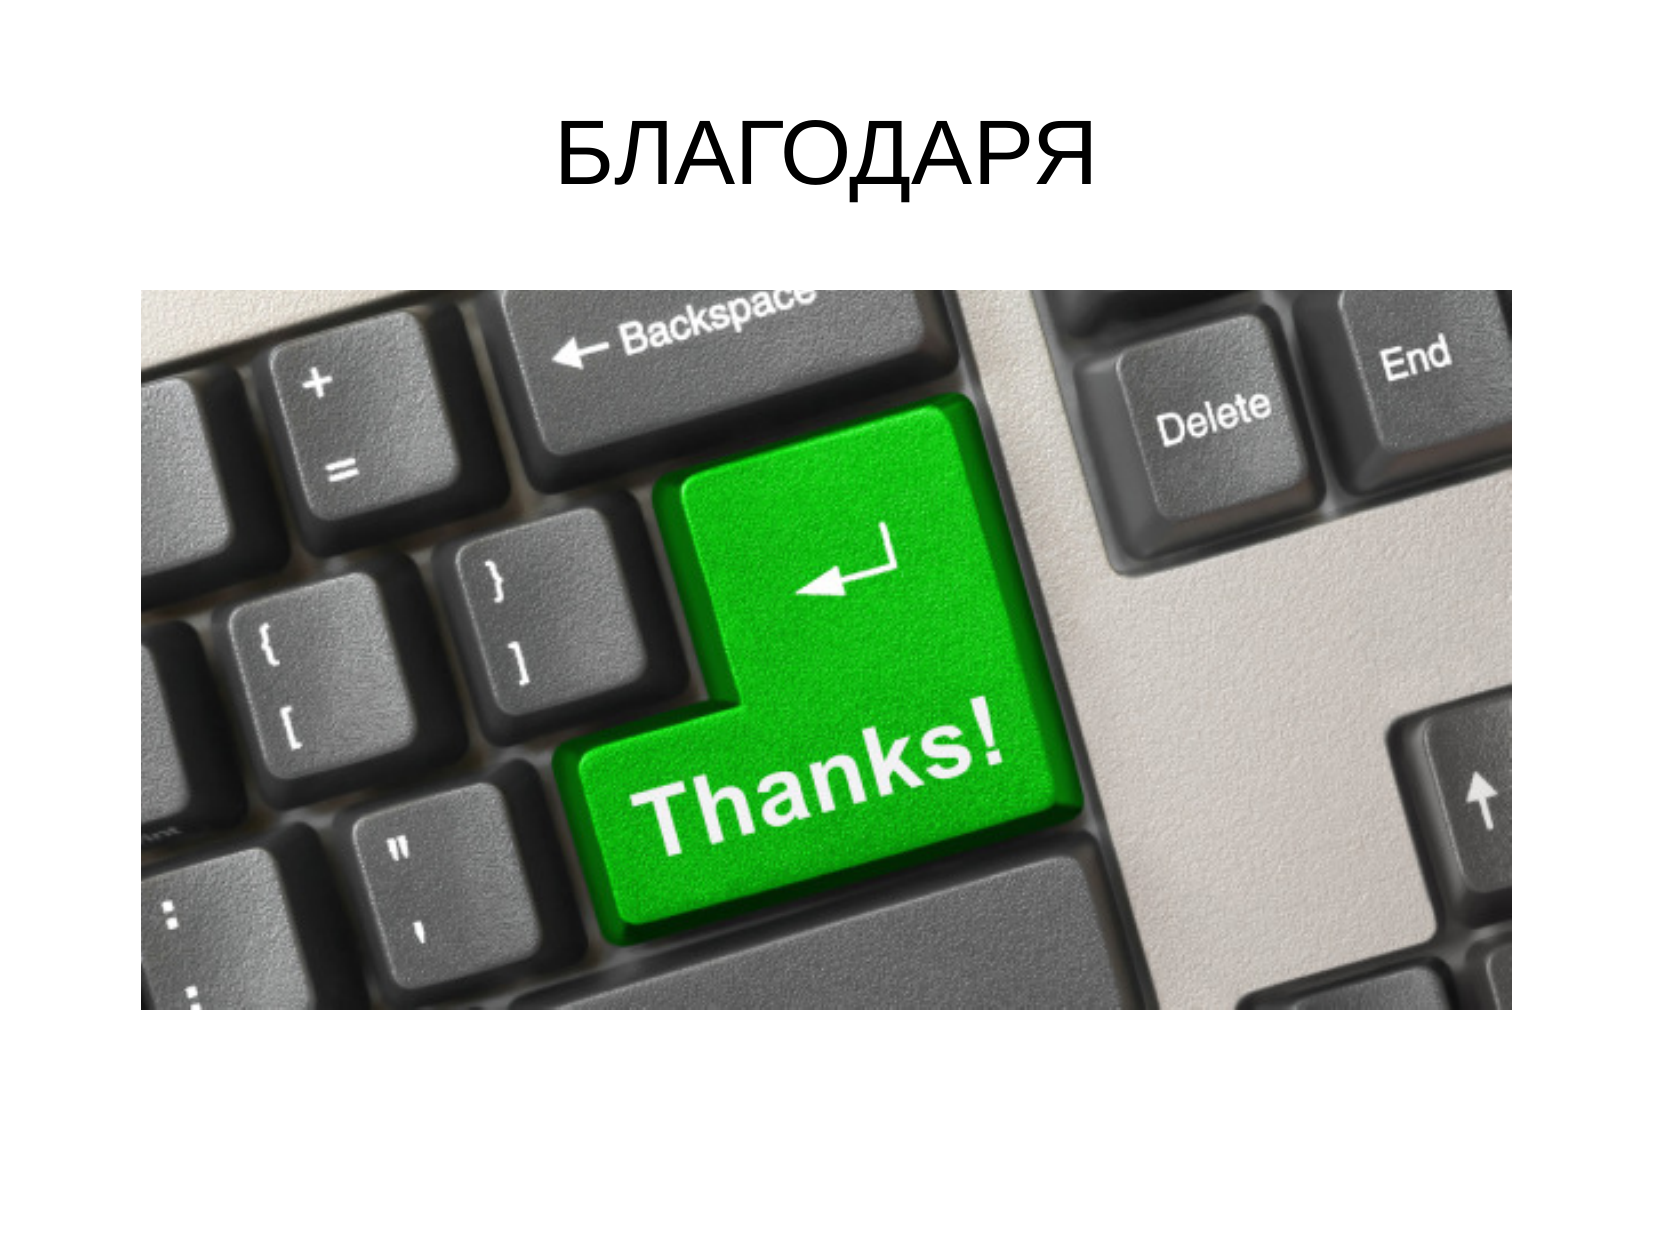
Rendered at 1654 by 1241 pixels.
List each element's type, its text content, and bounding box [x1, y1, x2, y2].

picture [141, 290, 1512, 1010]
title БЛАГОДАРЯ [82, 49, 1571, 257]
